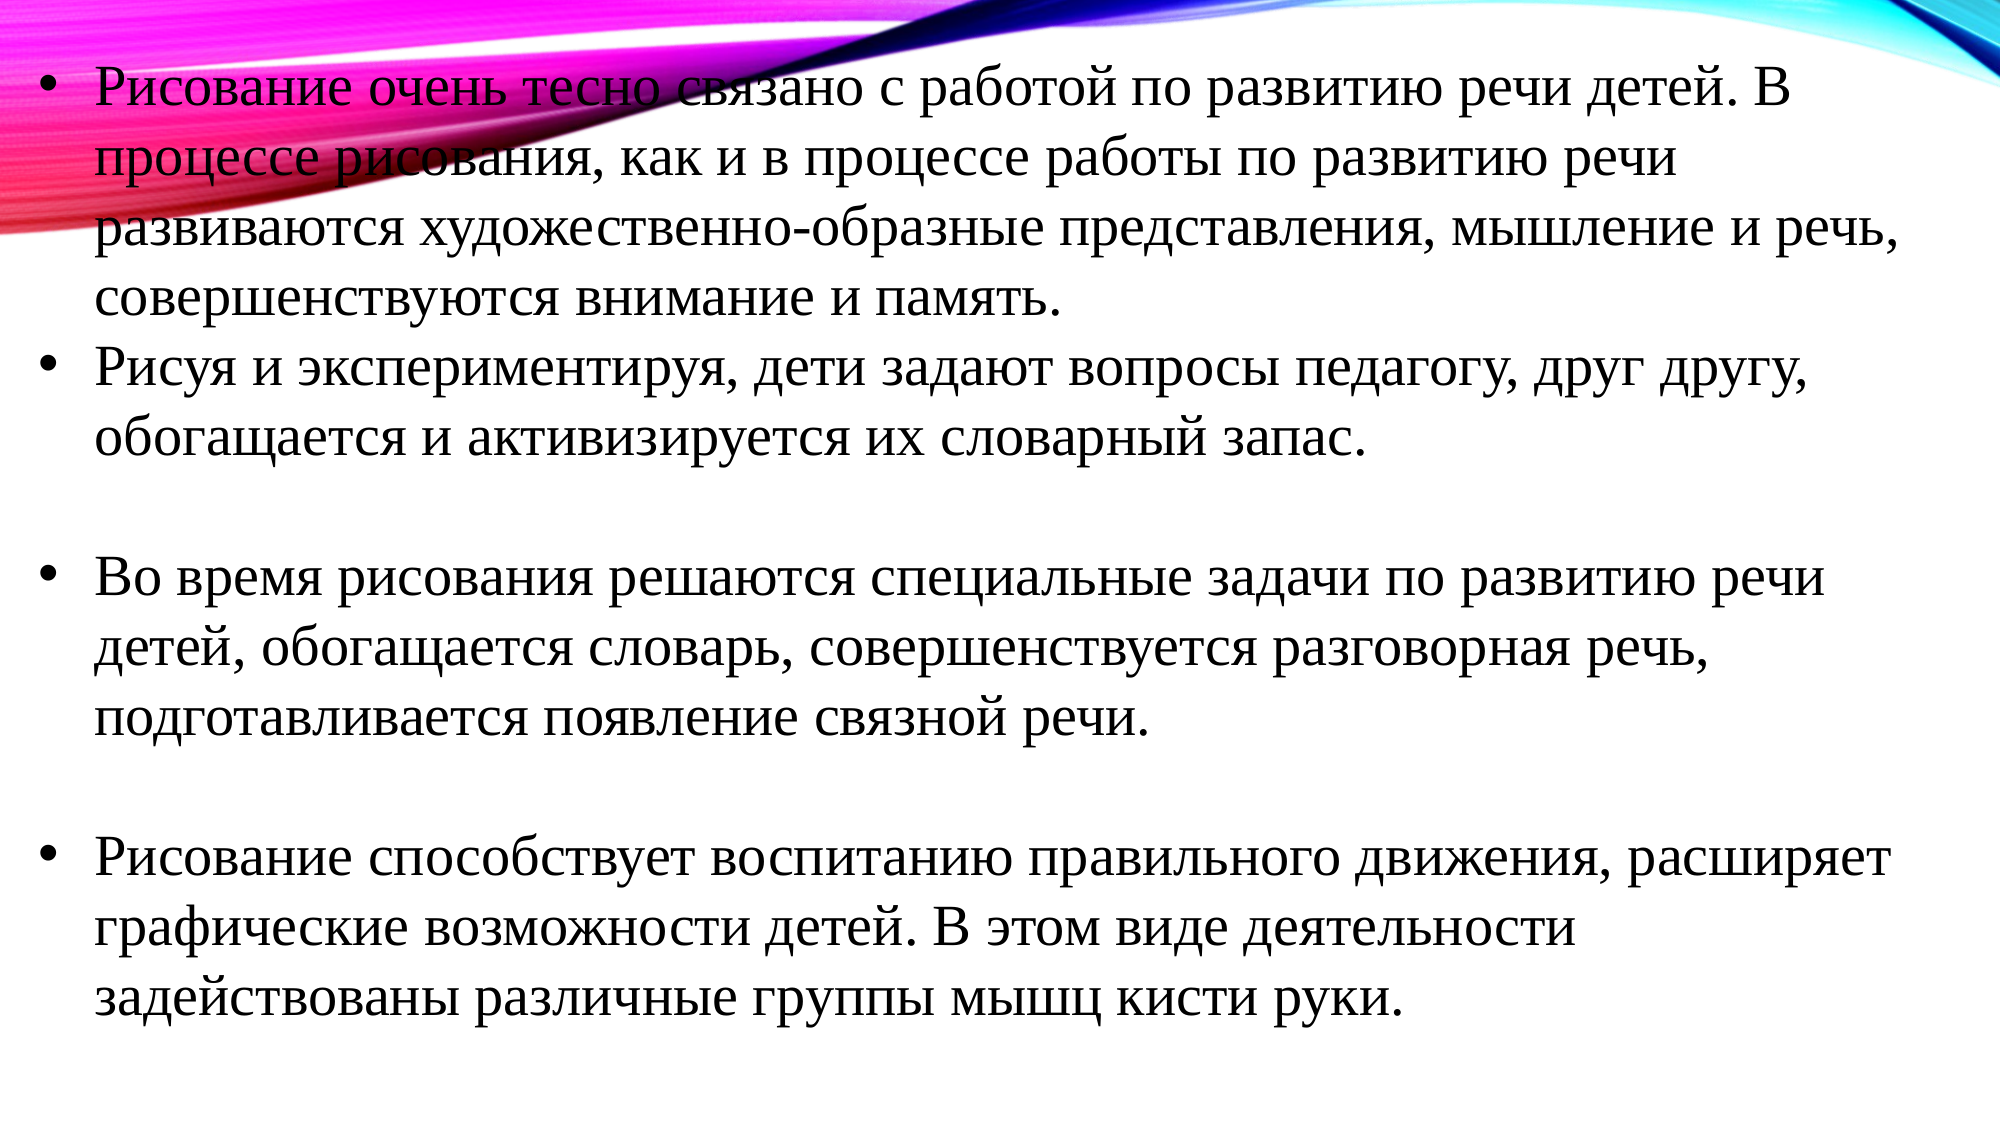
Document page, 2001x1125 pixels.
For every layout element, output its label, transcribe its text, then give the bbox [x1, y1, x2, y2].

picture [0, 0, 2000, 237]
text_box Рисование очень тесно связано с работой по развитию речи детей. В процессе рисования, как и в процессе работы по развитию речи развиваются художественно-образные представления, мышление и речь, совершенствуются внимание и память. Рисуя и экспериментируя, дети задают вопросы педагогу, друг другу, обогащается и активизируется их словарный запас. Во время рисования решаются специальные задачи по развитию речи детей, обогащается словарь, совершенствуется разговорная речь, подготавливается появление связной речи. Рисование способствует воспитанию правильного движения, расширяет графические возможности детей. В этом виде деятельности задействованы различные группы мышц кисти руки. [23, 39, 1957, 1125]
